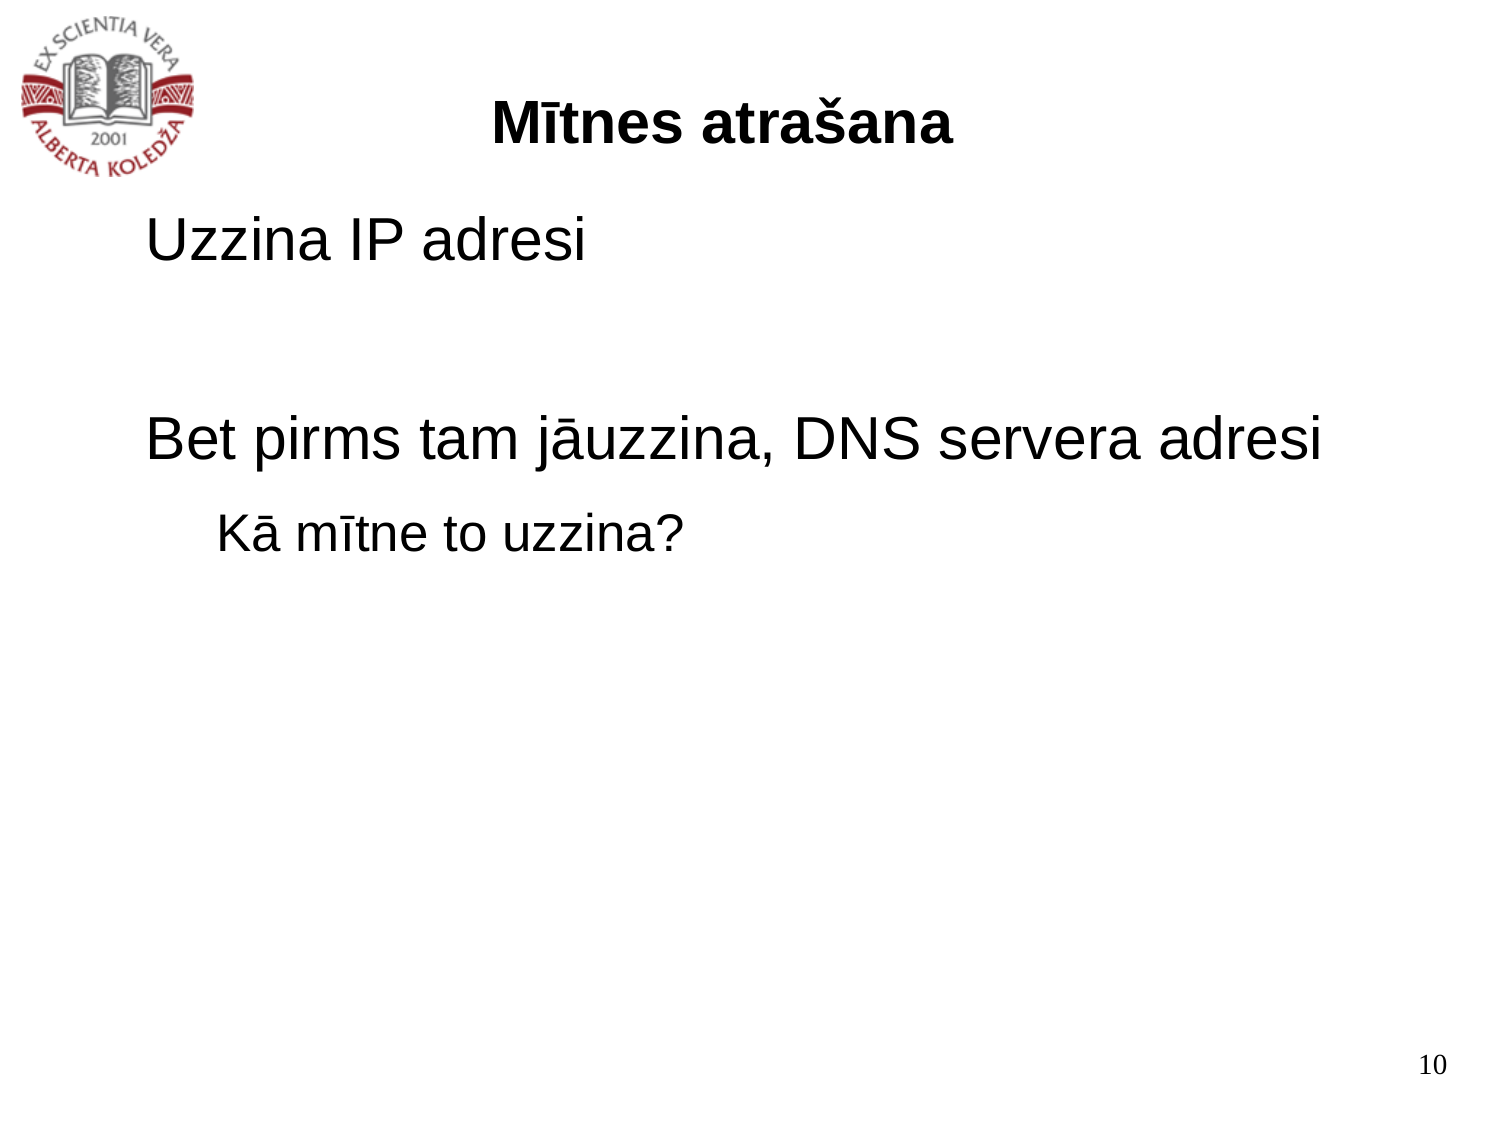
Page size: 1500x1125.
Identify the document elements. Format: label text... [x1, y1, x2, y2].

list Uzzina IP adresi Bet pirms tam jāuzzina, DNS servera adresi Kā mītne to uzzina? [74, 200, 1463, 1101]
title Mītnes atrašana [50, 62, 1374, 175]
text_box <skaitlis> [1312, 1037, 1463, 1101]
picture [21, 16, 194, 177]
